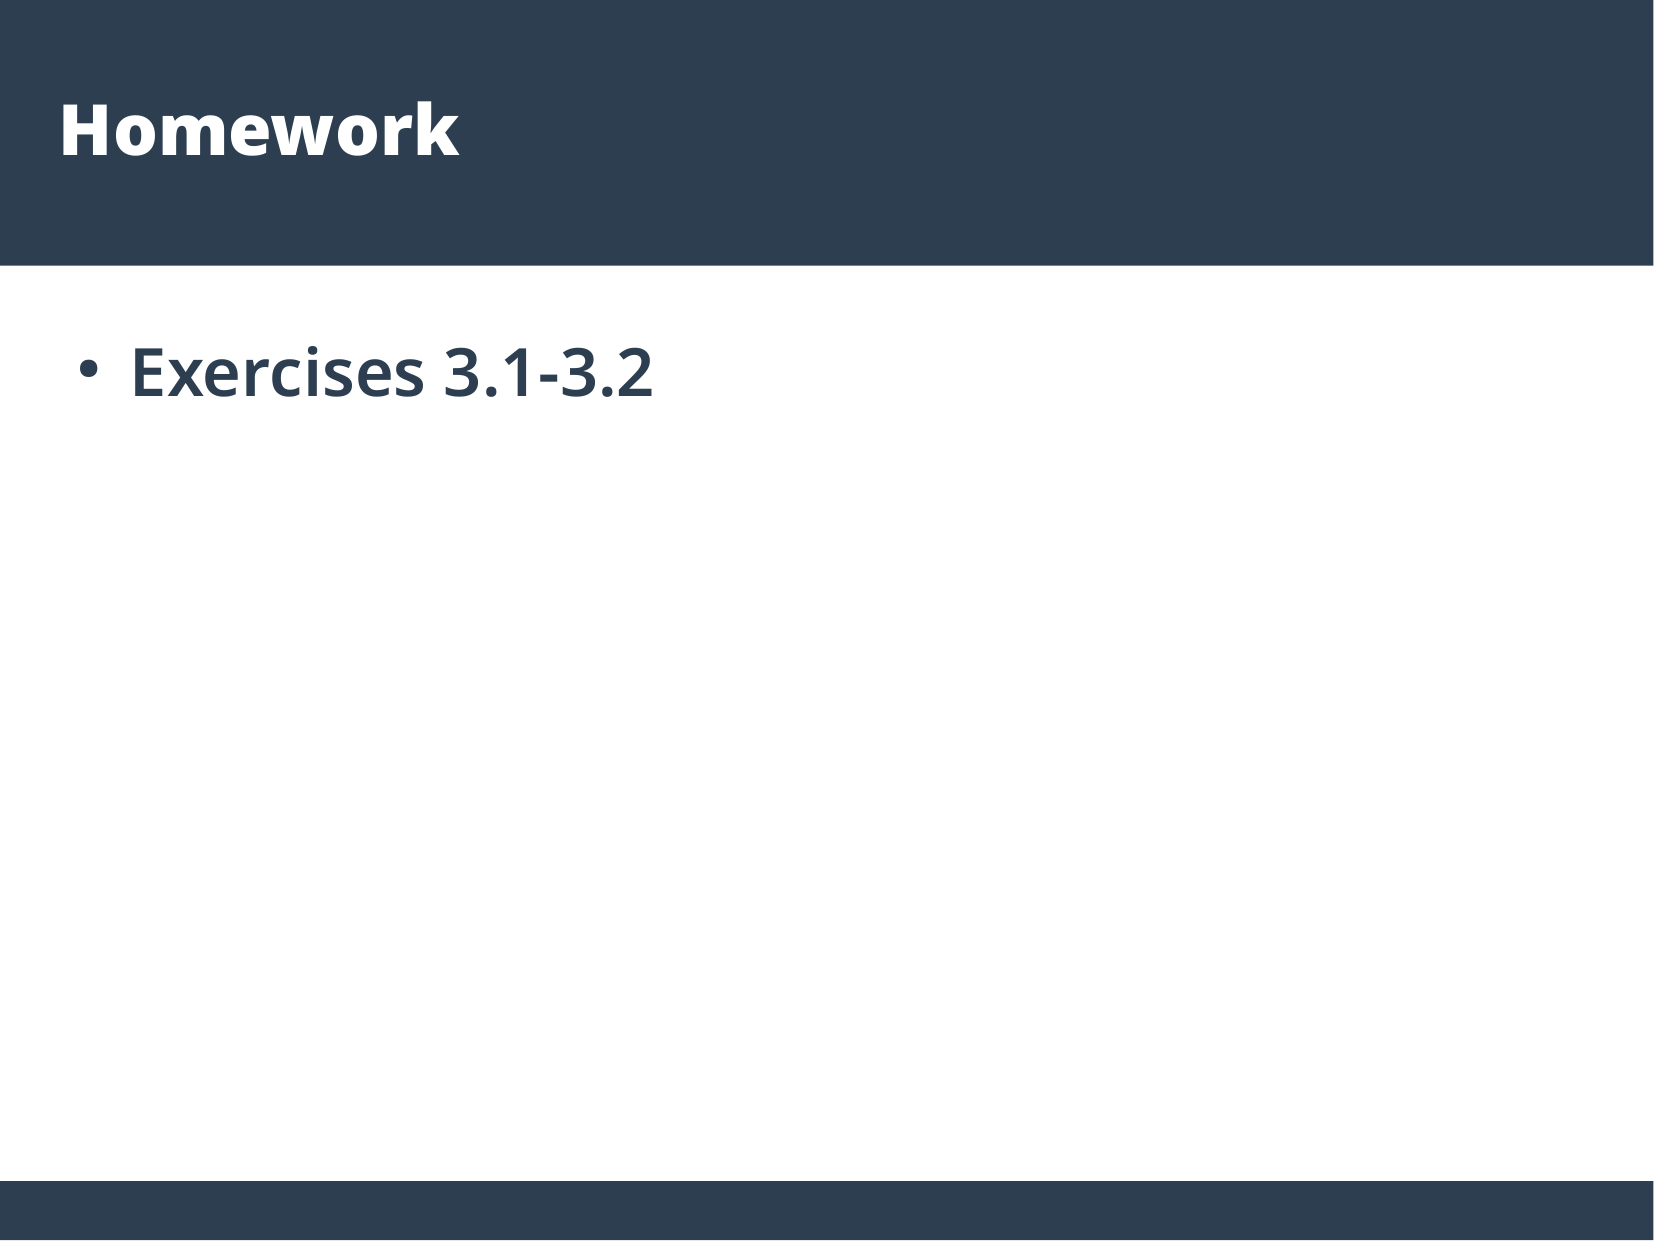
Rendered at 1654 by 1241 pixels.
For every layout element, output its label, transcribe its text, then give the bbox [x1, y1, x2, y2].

title Homework [59, 49, 1595, 207]
list Exercises 3.1-3.2 [59, 324, 1595, 1152]
